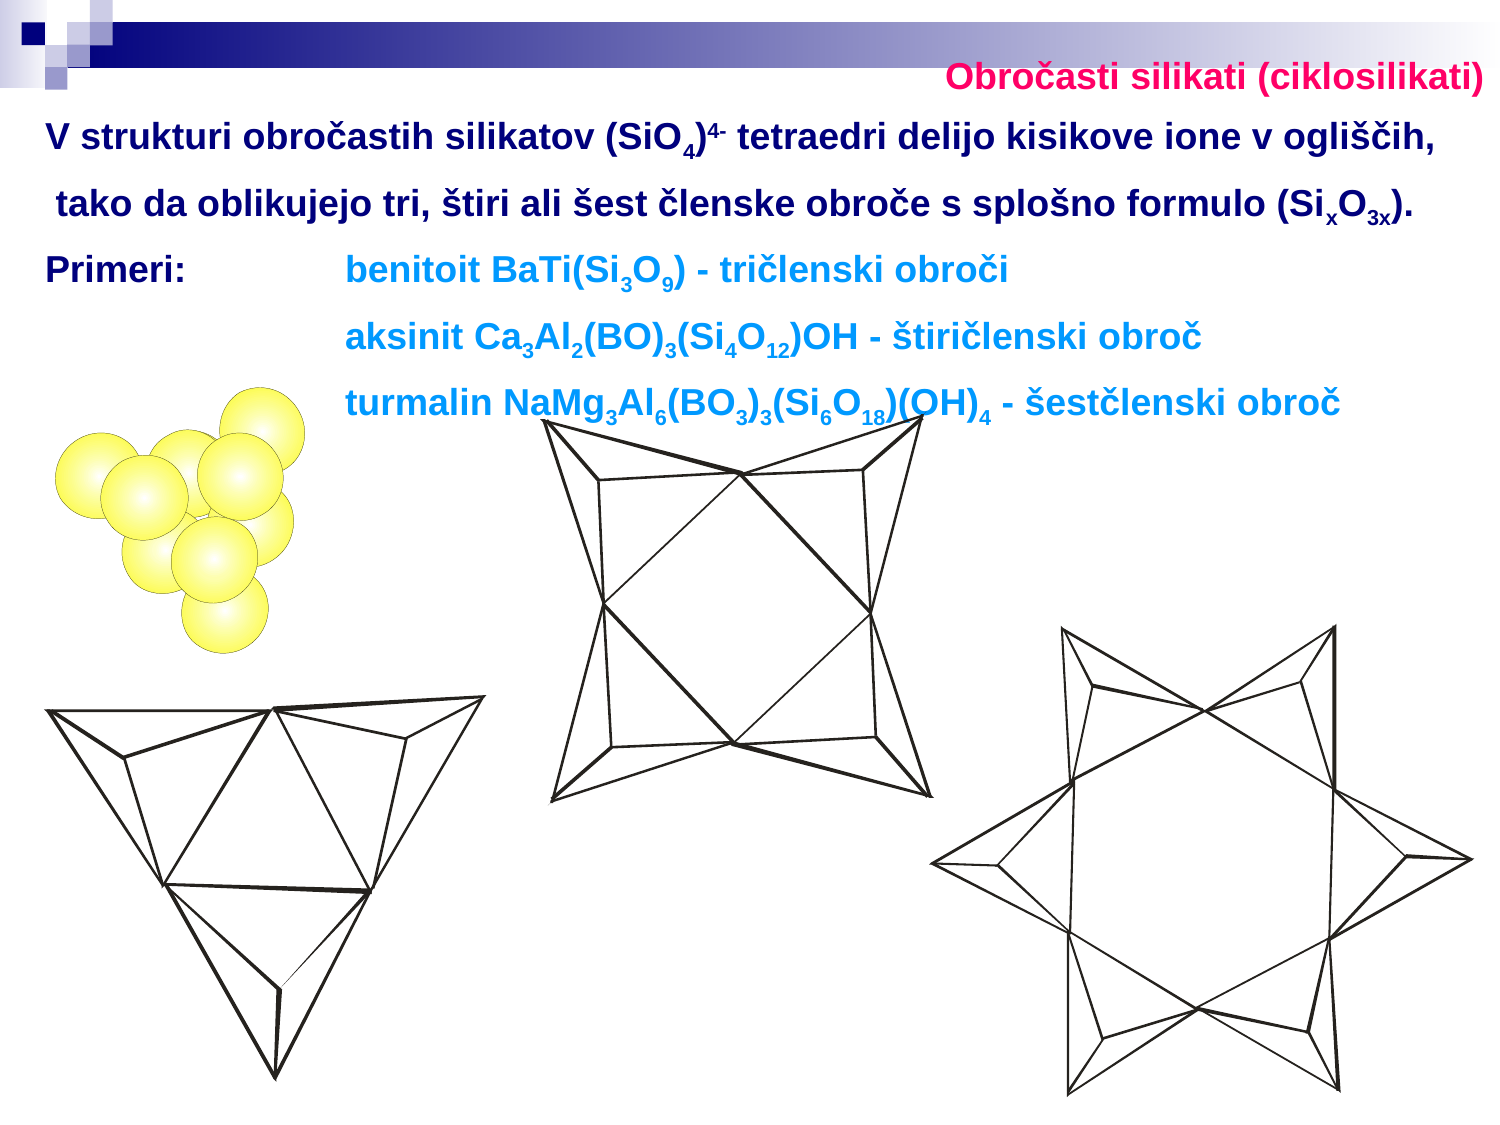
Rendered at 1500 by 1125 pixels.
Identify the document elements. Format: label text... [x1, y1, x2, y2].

chart [41, 692, 491, 1086]
chart [537, 408, 1477, 1101]
chart [53, 385, 309, 658]
text_box Obročasti silikati (ciklosilikati) V strukturi obročastih silikatov (SiO4)4- tetraedri delijo kisikove ione v ogliščih, tako da oblikujejo tri, štiri ali šest členske obroče s splošno formulo (SixO3x). Primeri: benitoit BaTi(Si3O9) - tričlenski obroči aksinit Ca3Al2(BO)3(Si4O12)OH - štiričlenski obroč turmalin NaMg3Al6(BO3)3(Si6O18)(OH)4 - šestčlenski obroč [30, 31, 1500, 438]
